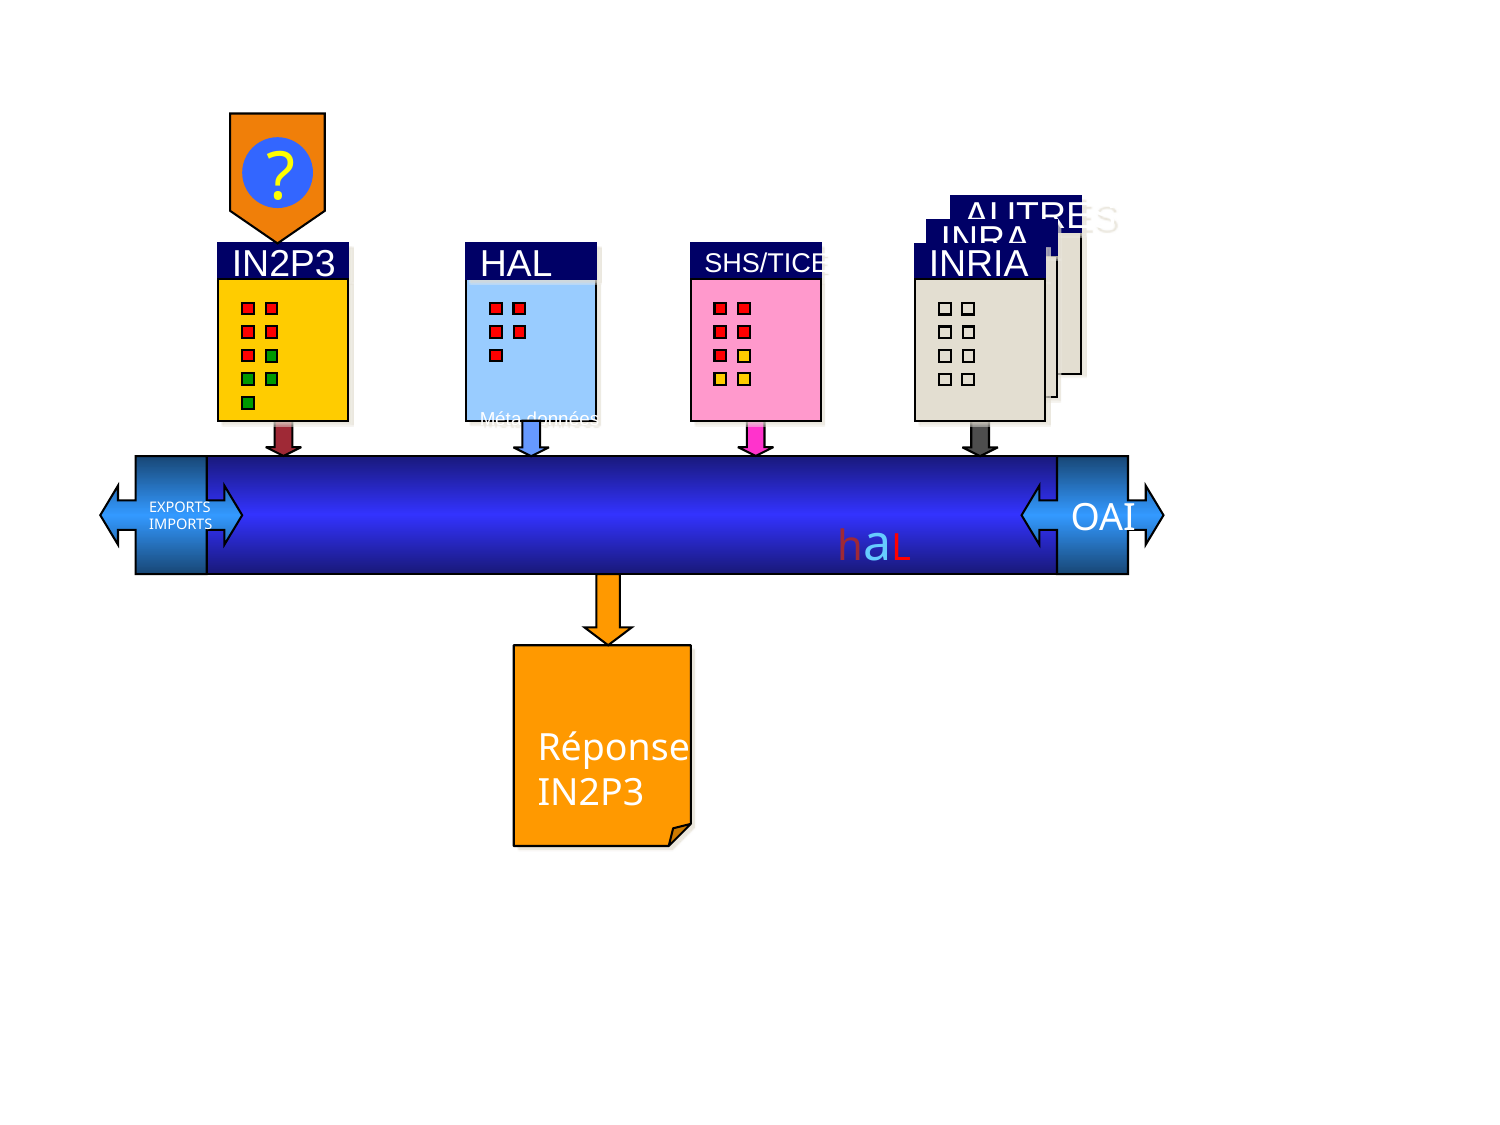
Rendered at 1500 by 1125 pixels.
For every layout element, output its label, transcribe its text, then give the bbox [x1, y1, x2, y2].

text_box EXPORTS IMPORTS [100, 456, 243, 575]
text_box Méta données [466, 279, 597, 421]
text_box [490, 302, 502, 315]
text_box [513, 326, 526, 338]
text_box [490, 349, 502, 362]
text_box haL [824, 503, 925, 577]
text_box ? [242, 137, 313, 209]
text_box AUTRES [950, 196, 1081, 232]
text_box Réponse IN2P3 [524, 716, 705, 821]
text_box [230, 113, 325, 244]
text_box [513, 302, 526, 315]
text_box HAL [466, 243, 597, 279]
text_box INRA [927, 219, 1057, 256]
text_box [207, 232, 1081, 847]
text_box INRIA [915, 243, 1046, 279]
text_box OAI [1021, 456, 1164, 575]
text_box [490, 326, 502, 338]
text_box IN2P3 [218, 243, 349, 278]
text_box SHS/TICE [690, 243, 821, 278]
text_box INRA [985, 229, 999, 239]
text_box AUTRES [1046, 205, 1060, 215]
text_box INRA [957, 231, 965, 243]
text_box INRA [1013, 229, 1022, 242]
